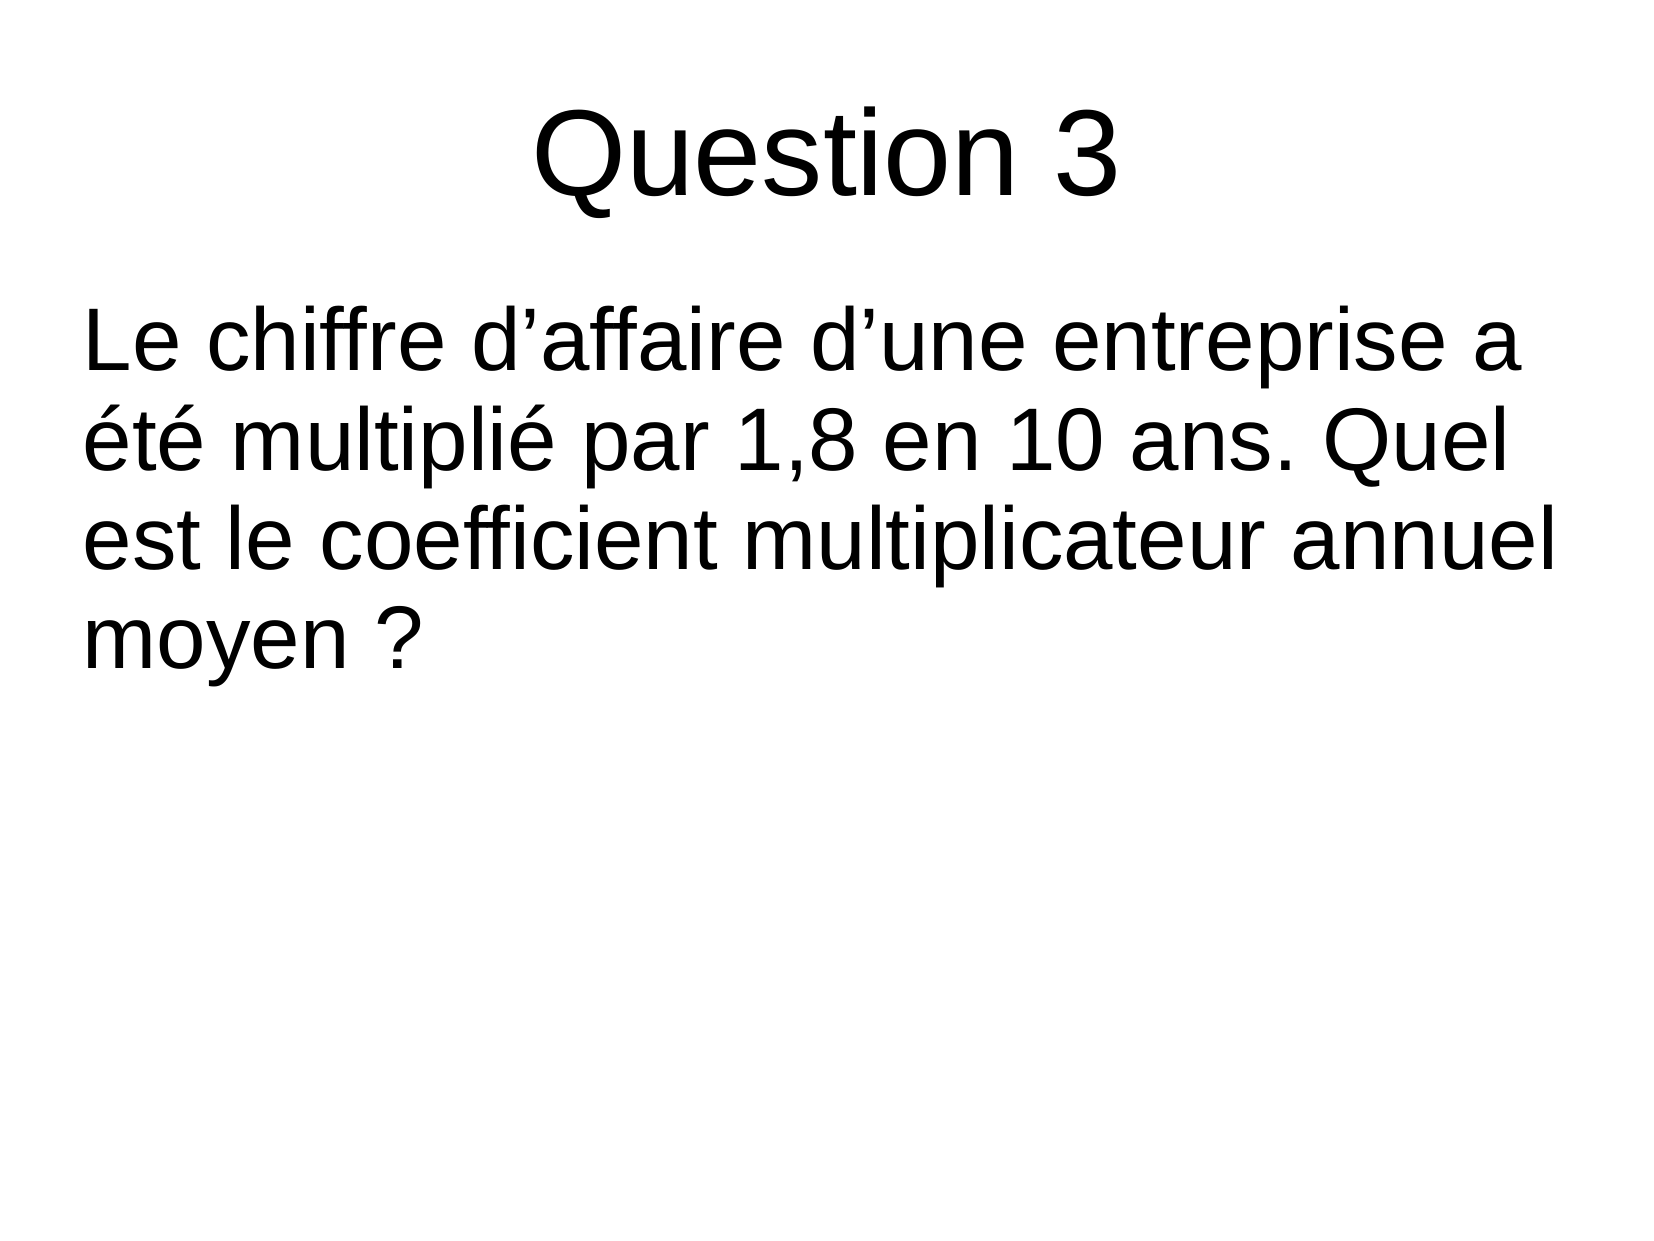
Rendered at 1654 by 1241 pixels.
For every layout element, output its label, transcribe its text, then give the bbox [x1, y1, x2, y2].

list Le chiffre d’affaire d’une entreprise a été multiplié par 1,8 en 10 ans. Quel est le coefficient multiplicateur annuel moyen ? [82, 290, 1571, 1010]
title Question 3 [82, 49, 1571, 257]
